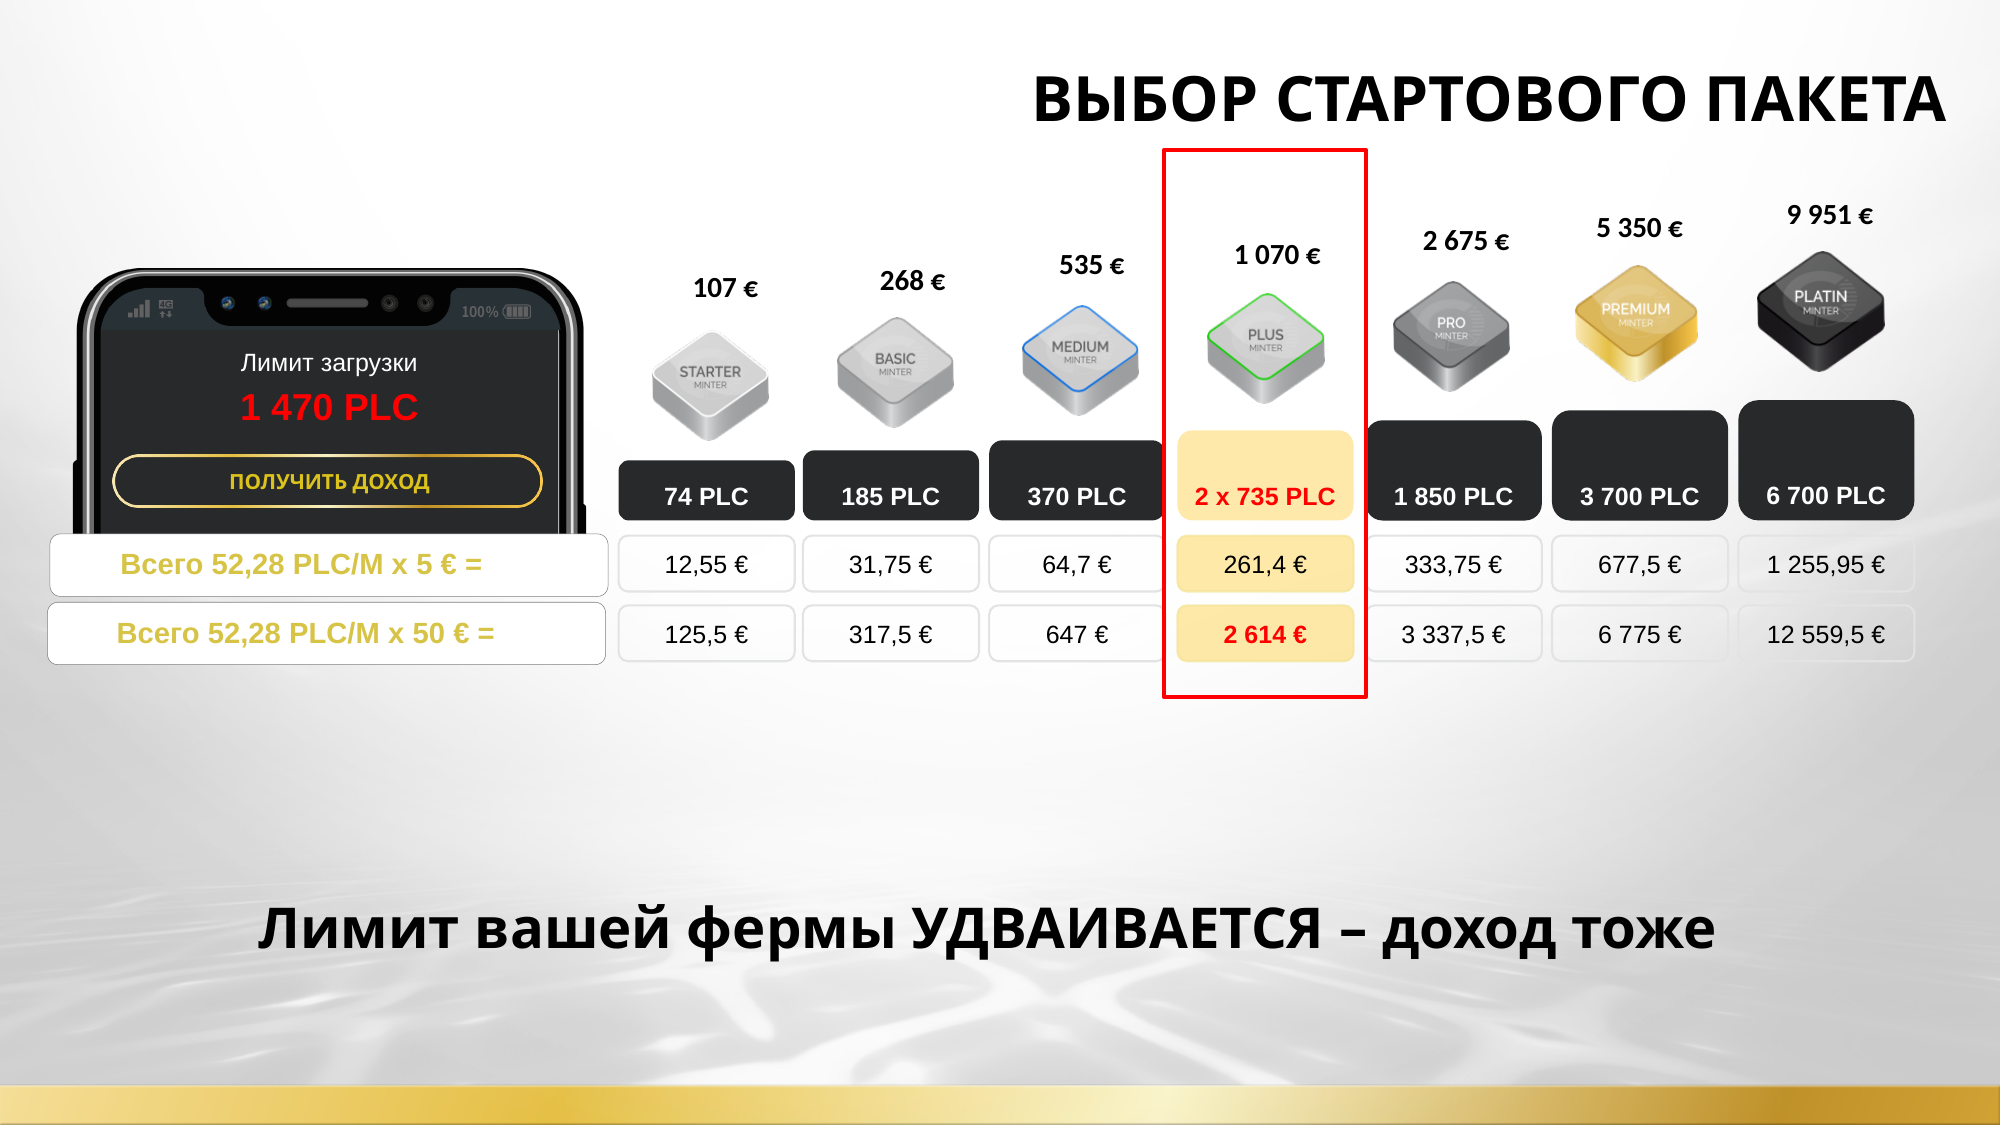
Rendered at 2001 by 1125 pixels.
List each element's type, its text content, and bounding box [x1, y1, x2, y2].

text_box 31,75 € [810, 541, 972, 587]
text_box 1 850 PLC [1368, 467, 1540, 519]
text_box 1 470 PLC [133, 384, 526, 436]
text_box [1551, 410, 1729, 509]
text_box [1177, 430, 1354, 512]
text_box 268 € [838, 254, 953, 305]
text_box ПОЛУЧИТЬ ДОХОД [133, 461, 526, 502]
text_box 125,5 € [630, 610, 787, 656]
text_box 333,75 € [1373, 541, 1535, 587]
text_box [618, 460, 795, 516]
text_box 64,7 € [996, 541, 1158, 587]
text_box 677,5 € [1559, 541, 1721, 587]
text_box Всего 52,28 PLC/M х 5 € = [112, 537, 491, 588]
text_box Лимит вашей фермы УДВАИВАЕТСЯ – доход тоже [40, 885, 1951, 968]
text_box [989, 440, 1162, 514]
text_box 317,5 € [810, 610, 972, 656]
text_box Лимит загрузки [133, 338, 526, 384]
text_box 370 PLC [991, 467, 1162, 519]
text_box Всего 52,28 PLC/M х 50 € = [109, 606, 630, 657]
text_box 12 559,5 € [1746, 610, 1907, 656]
text_box 647 € [996, 610, 1158, 656]
text_box 5 350 € [1575, 200, 1698, 251]
text_box [47, 602, 606, 665]
text_box 3 337,5 € [1373, 610, 1535, 656]
text_box 2 х 735 PLC [1179, 467, 1352, 519]
text_box 9 951 € [1765, 187, 1888, 238]
text_box 1 255,95 € [1746, 541, 1907, 587]
text_box 3 700 PLC [1553, 467, 1727, 519]
text_box 185 PLC [804, 467, 977, 519]
text_box 535 € [1029, 237, 1133, 288]
text_box 2 675 € [1390, 214, 1518, 265]
text_box 6 700 PLC [1741, 466, 1912, 518]
text_box 1 070 € [1212, 227, 1335, 278]
text_box 261,4 € [1185, 541, 1346, 587]
text_box 2 614 € [1185, 610, 1346, 656]
text_box [49, 329, 609, 597]
text_box 12,55 € [626, 541, 787, 587]
text_box [1368, 420, 1542, 512]
text_box [1177, 605, 1354, 662]
picture [0, 0, 2000, 1125]
text_box [802, 450, 980, 516]
text_box 74 PLC [620, 467, 793, 519]
text_box 6 775 € [1559, 610, 1721, 656]
text_box [1738, 400, 1915, 511]
text_box ВЫБОР СТАРТОВОГО ПАКЕТА [45, 51, 1955, 142]
text_box 107 € [651, 261, 766, 312]
text_box [1177, 535, 1354, 592]
